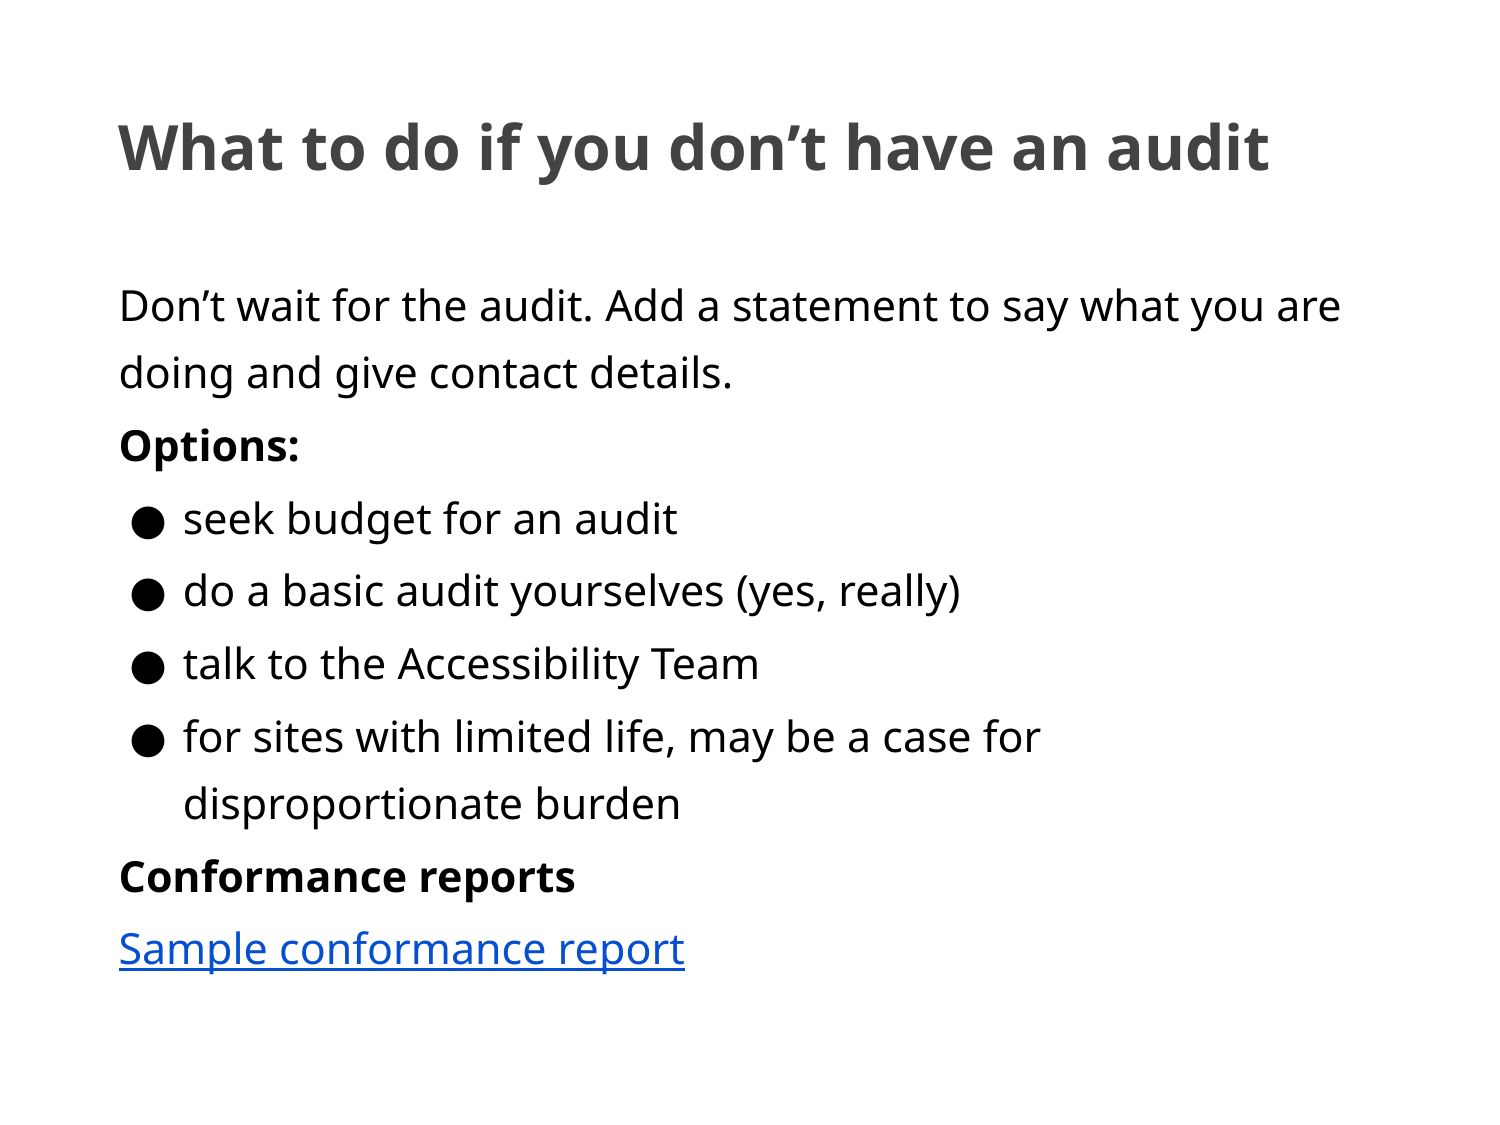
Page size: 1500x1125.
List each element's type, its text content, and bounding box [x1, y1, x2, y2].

title What to do if you don’t have an audit [103, 89, 1397, 215]
list Don’t wait for the audit. Add a statement to say what you are doing and give contact details. Options: seek budget for an audit do a basic audit yourselves (yes, really) talk to the Accessibility Team for sites with limited life, may be a case for disproportionate burden Conformance reports Sample conformance report [103, 252, 1397, 1000]
